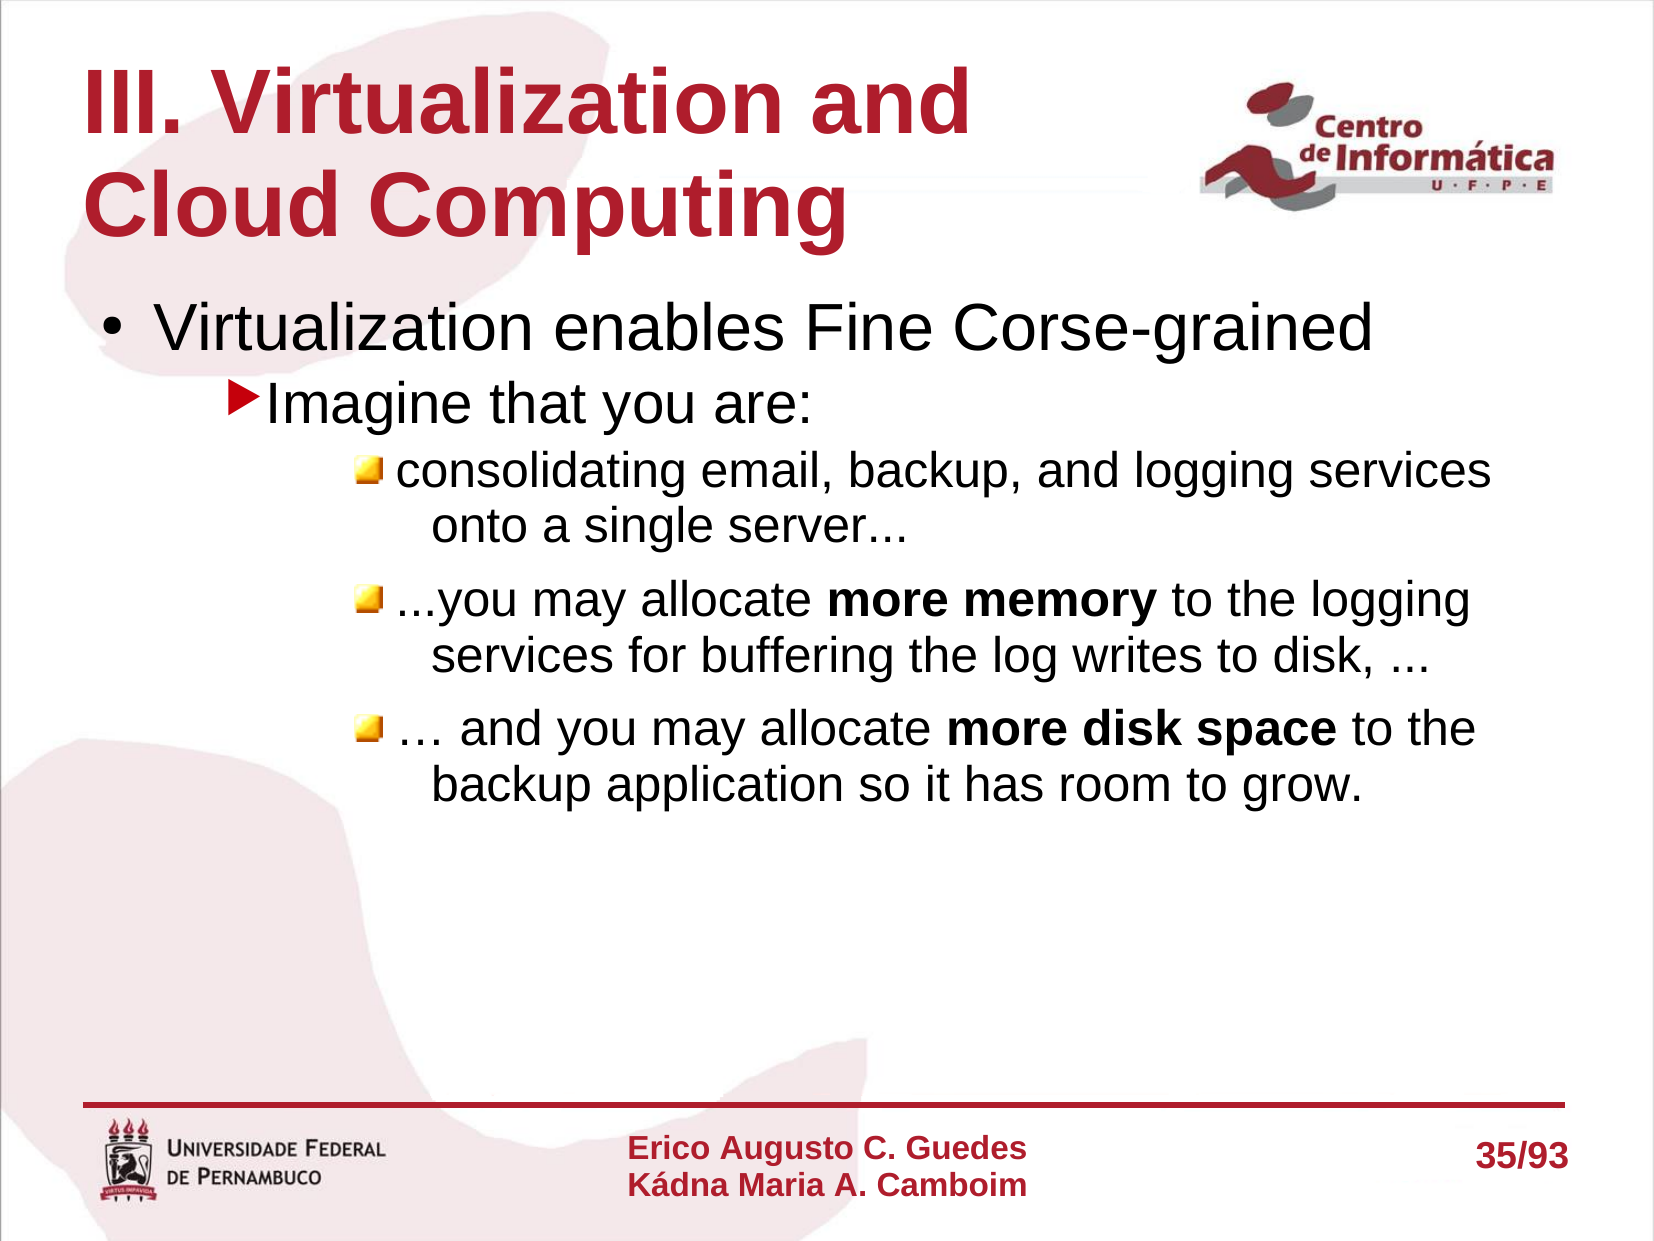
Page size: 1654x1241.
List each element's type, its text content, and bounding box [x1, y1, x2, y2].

picture [0, 0, 1654, 1241]
title III. Virtualization and Cloud Computing [82, 34, 1571, 272]
list Virtualization enables Fine Corse-grained Imagine that you are: consolidating email, backup, and logging services onto a single server... ...you may allocate more memory to the logging services for buffering the log writes to disk, ... … and you may allocate more disk space to the backup application so it has room to grow. [82, 290, 1571, 1094]
